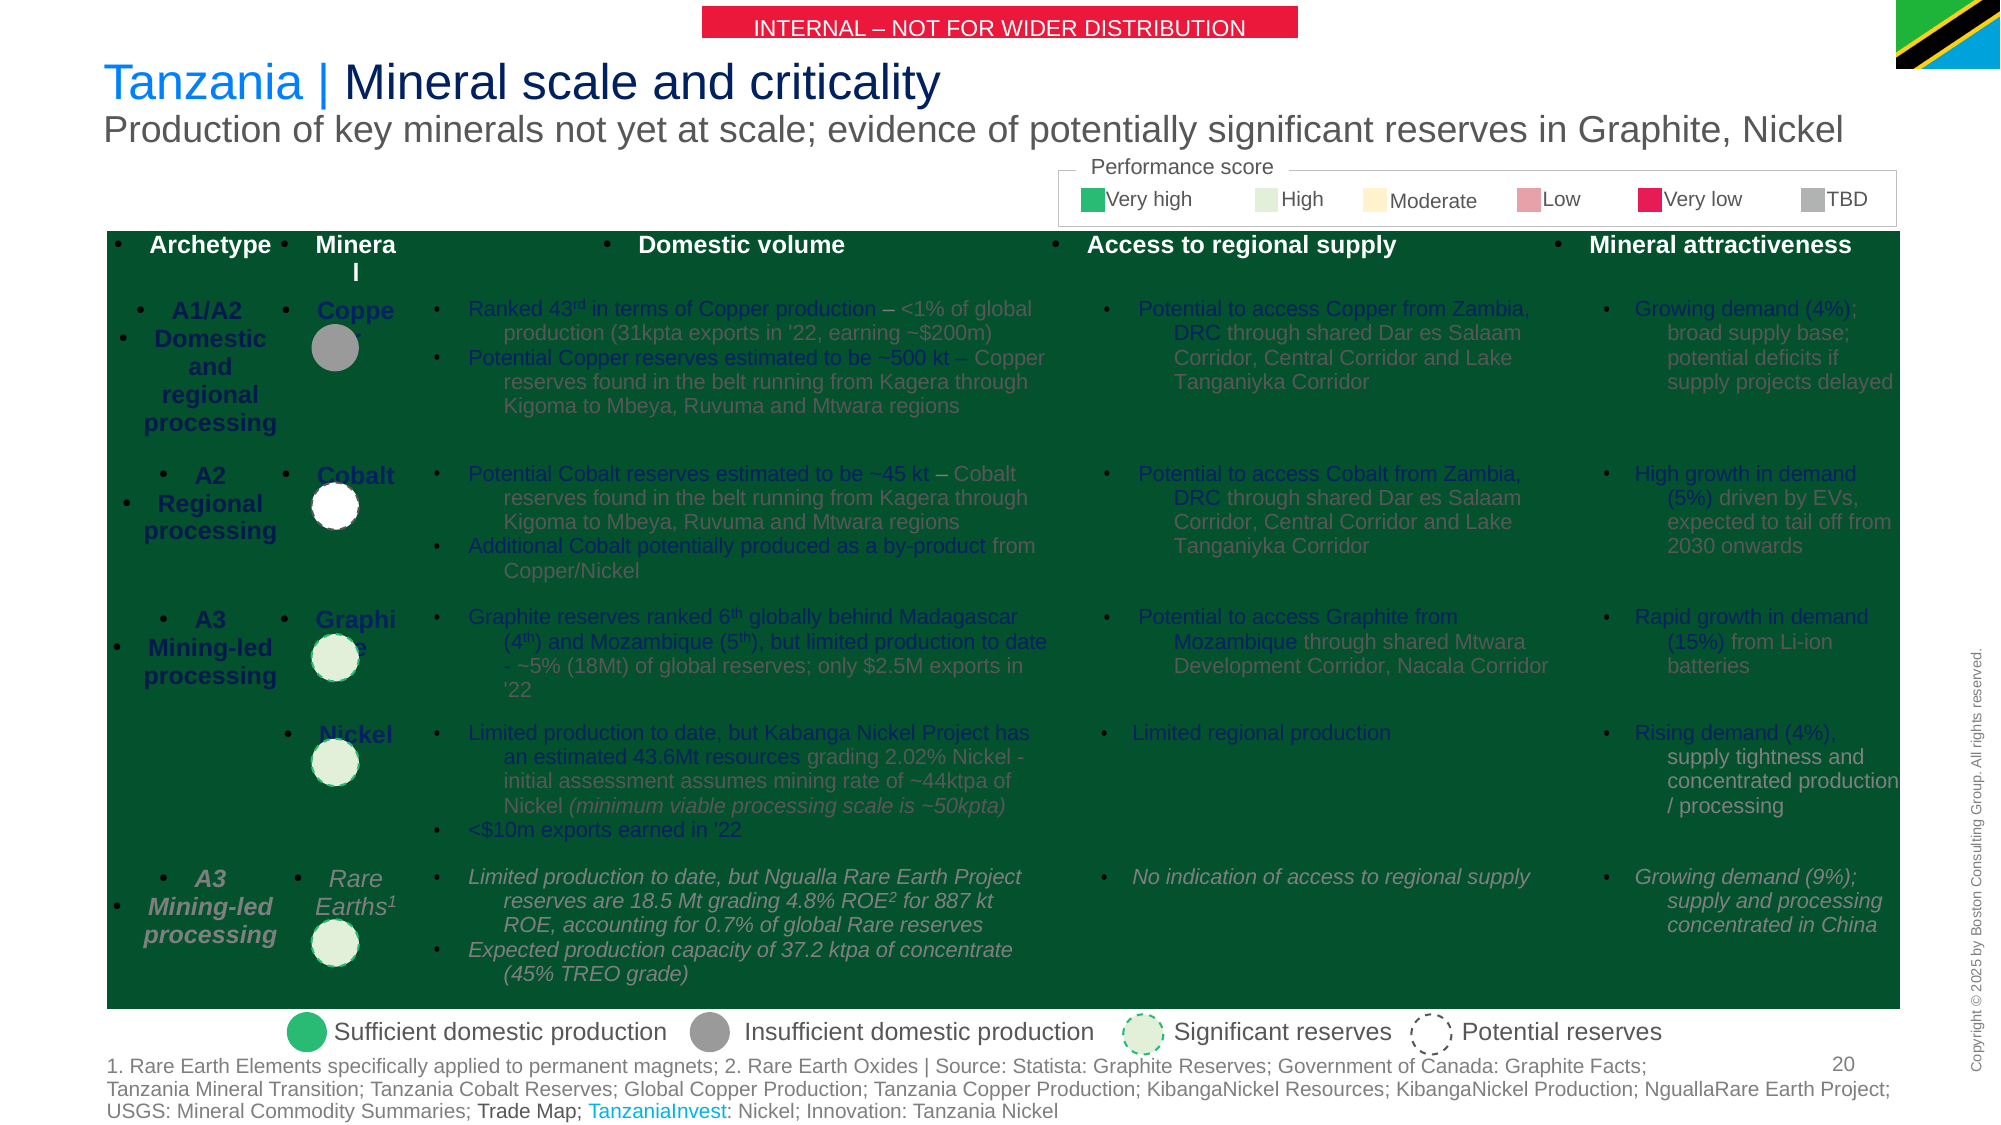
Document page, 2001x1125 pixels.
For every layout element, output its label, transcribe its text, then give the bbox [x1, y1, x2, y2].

text_box High [1281, 188, 1347, 212]
text_box Significant reserves [1173, 1001, 1461, 1063]
table_cell [1554, 721, 1570, 865]
table_cell No indication of access to regional supply ​ [1067, 865, 1554, 1009]
table_cell Growing demand (9%); supply and processing concentrated in China​ [1570, 865, 1900, 1009]
picture [1896, 0, 2000, 69]
text_box Very high [1105, 188, 1218, 212]
table_cell [1051, 605, 1067, 721]
text_box [689, 1012, 730, 1053]
table_cell [1051, 865, 1067, 1004]
text_box Performance score [1076, 153, 1289, 183]
table_cell A1/A2 Domestic and regional processing [107, 297, 279, 461]
text_box Low [1542, 188, 1602, 212]
table_cell Potential Cobalt reserves estimated to be ~45 kt – Cobalt reserves found in the belt running from Kagera through Kigoma to Mbeya, Ruvuma and Mtwara regions Additional Cobalt potentially produced as a by-product from Copper/Nickel [397, 461, 1051, 605]
text_box [1255, 188, 1278, 212]
text_box [1411, 1014, 1452, 1055]
table_header Domestic volume [397, 231, 1051, 297]
table_cell Potential to access Graphite from Mozambique through shared Mtwara Development Corridor, Nacala Corridor [1067, 605, 1554, 721]
table_cell Copper [279, 297, 397, 461]
text_box [1517, 188, 1541, 212]
table_cell Potential to access Cobalt from Zambia, DRC through shared Dar es Salaam Corridor, Central Corridor and Lake Tanganiyka Corridor [1067, 461, 1554, 605]
table_header Archetype [107, 231, 279, 297]
text_box TBD [1826, 188, 1874, 212]
text_box [311, 634, 359, 682]
table_cell High growth in demand (5%) driven by EVs, expected to tail off from 2030 onwards [1570, 461, 1900, 605]
text_box Very low [1663, 188, 1765, 212]
table_header Access to regional supply [1051, 231, 1554, 297]
title Tanzania | Mineral scale and criticality Production of key minerals not yet at scale; evidence of potentially significant reserves in Graphite, Nickel [103, 55, 1897, 152]
text_box [1801, 188, 1825, 212]
table_header Mineral attractiveness [1554, 231, 1900, 297]
table_cell Limited regional production [1067, 721, 1554, 865]
table_cell Rare Earths1 [279, 865, 397, 1009]
text_box [311, 482, 359, 530]
table_header Mineral [279, 231, 397, 297]
table_cell [1051, 297, 1067, 461]
table_cell Limited production to date, but Ngualla Rare Earth Project reserves are 18.5 Mt grading 4.8% ROE2 for 887 kt ROE, accounting for 0.7% of global Rare reserves Expected production capacity of 37.2 ktpa of concentrate (45% TREO grade) [397, 865, 1051, 1009]
table_cell [1554, 865, 1570, 1001]
table_cell Cobalt [279, 461, 397, 605]
table_cell Limited production to date, but Kabanga Nickel Project has an estimated 43.6Mt resources grading 2.02% Nickel - initial assessment assumes mining rate of ~44ktpa of Nickel (minimum viable processing scale is ~50kpta) <$10m exports earned in '22 [397, 721, 1051, 865]
text_box [286, 1012, 326, 1053]
table_cell [1554, 605, 1570, 721]
text_box Sufficient domestic production [326, 1001, 670, 1063]
text_box Insufficient domestic production [737, 1004, 1171, 1061]
table_cell Graphite [279, 605, 397, 721]
text_box Moderate [1389, 190, 1482, 213]
text_box [1123, 1014, 1164, 1055]
text_box [1638, 188, 1662, 212]
table_cell Graphite reserves ranked 6th globally behind Madagascar (4th) and Mozambique (5th), but limited production to date - ~5% (18Mt) of global reserves; only $2.5M exports in '22 [397, 605, 1051, 721]
text_box INTERNAL – NOT FOR WIDER DISTRIBUTION [702, 6, 1298, 38]
table_cell Potential to access Copper from Zambia, DRC through shared Dar es Salaam Corridor, Central Corridor and Lake Tanganiyka Corridor [1067, 297, 1554, 461]
table_cell [1554, 461, 1570, 605]
text_box 1. Rare Earth Elements specifically applied to permanent magnets; 2. Rare Earth Oxides | Source: Statista: Graphite Reserves; Government of Canada: Graphite Facts; Tanzania Mineral Transition; Tanzania Cobalt Reserves; Global Copper Production; Tanzania Copper Production; Kibanga Nickel Resources; Kibanga Nickel Production; Ngualla Rare Earth Project; USGS: Mineral Commodity Summaries; Trade Map; TanzaniaInvest: Nickel; Innovation: Tanzania Nickel [107, 1056, 1894, 1123]
text_box Potential reserves [1461, 1001, 1793, 1063]
table_cell [1554, 297, 1570, 461]
text_box [311, 324, 359, 372]
text_box [311, 738, 359, 787]
table_cell [1051, 461, 1067, 605]
table_cell A3 Mining-led processing [107, 865, 279, 1009]
table_cell Growing demand (4%); broad supply base; potential deficits if supply projects delayed [1570, 297, 1900, 461]
table_cell Rising demand (4%), supply tightness and concentrated production / processing [1570, 721, 1900, 865]
text_box [311, 919, 359, 967]
table_cell A3 Mining-led processing [107, 605, 279, 865]
table_cell A2 Regional processing [107, 461, 279, 605]
table_cell Nickel [279, 721, 397, 865]
table_cell [1051, 721, 1067, 865]
text_box [1363, 188, 1387, 212]
text_box [1081, 188, 1105, 212]
table_cell Rapid growth in demand (15%) from Li-ion batteries [1570, 605, 1900, 721]
table_cell Ranked 43rd in terms of Copper production – <1% of global production (31kpta exports in '22, earning ~$200m) Potential Copper reserves estimated to be ~500 kt – Copper reserves found in the belt running from Kagera through Kigoma to Mbeya, Ruvuma and Mtwara regions [397, 297, 1051, 461]
